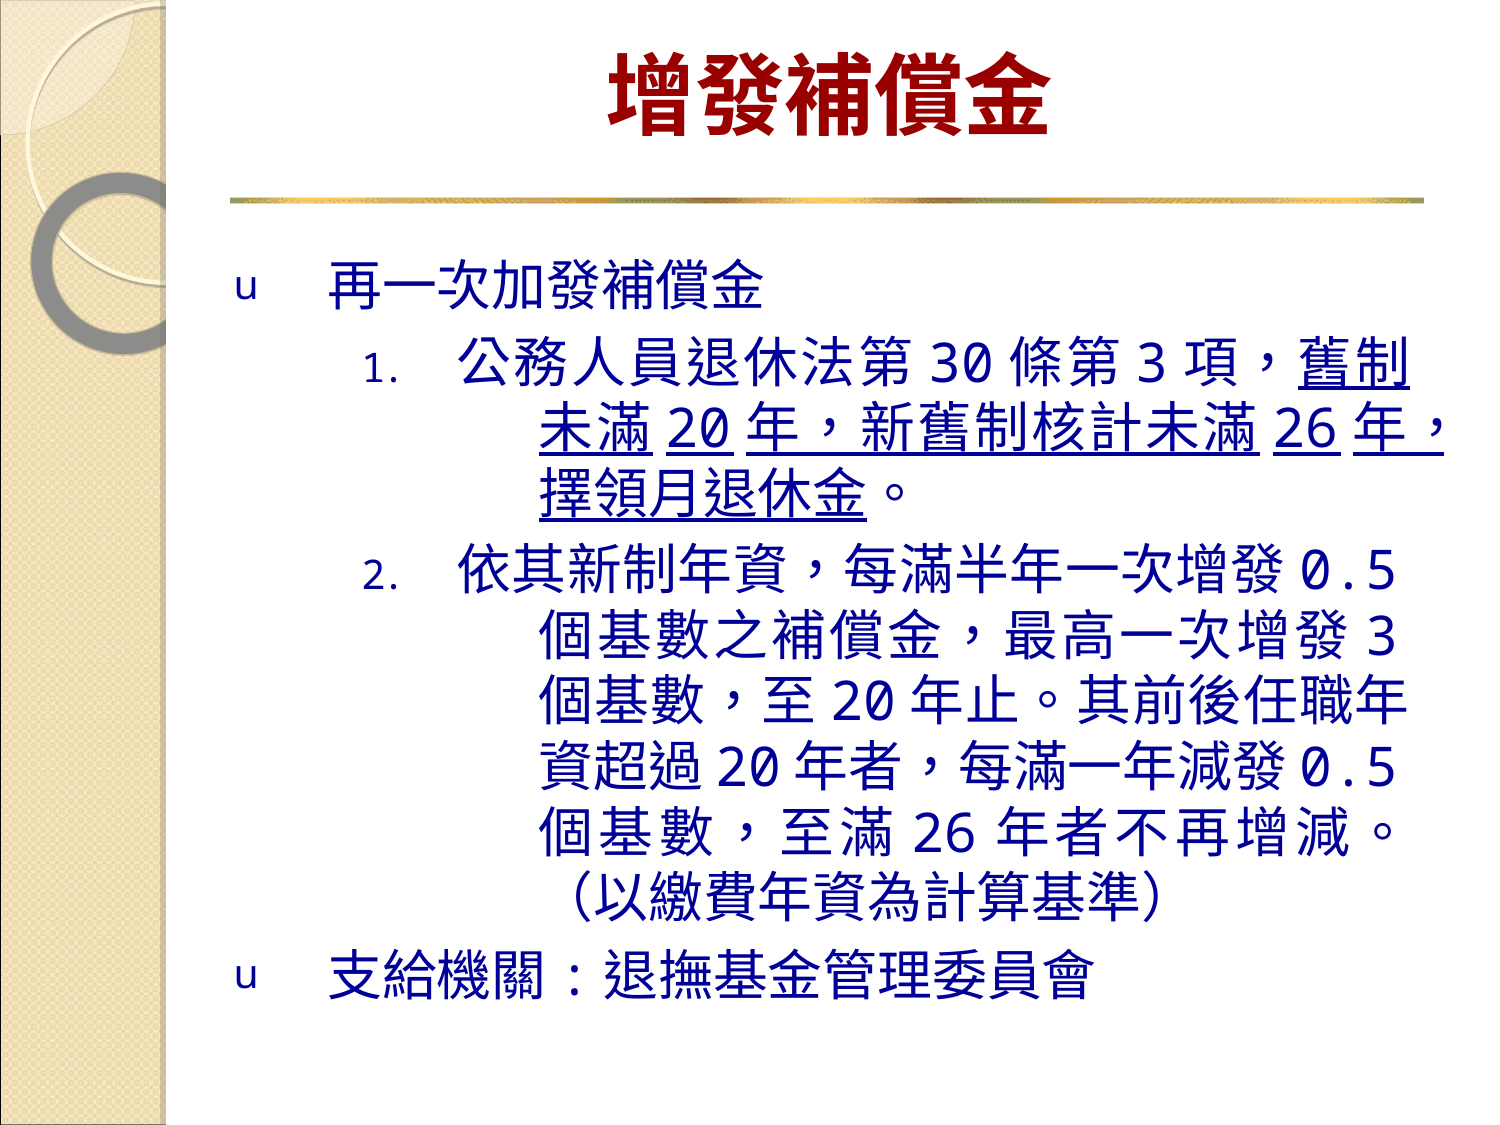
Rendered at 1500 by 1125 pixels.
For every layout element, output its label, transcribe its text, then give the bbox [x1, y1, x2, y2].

list 再一次加發補償金 公務人員退休法第30條第3項，舊制未滿20年，新舊制核計未滿26年，擇領月退休金。 依其新制年資，每滿半年一次增發0.5個基數之補償金，最高一次增發3個基數，至20年止。其前後任職年資超過20年者，每滿一年減發0.5個基數，至滿26年者不再增減。（以繳費年資為計算基準） 支給機關:退撫基金管理委員會 [218, 243, 1426, 1071]
title 增發補償金 [230, 0, 1430, 185]
picture [230, 192, 1424, 213]
